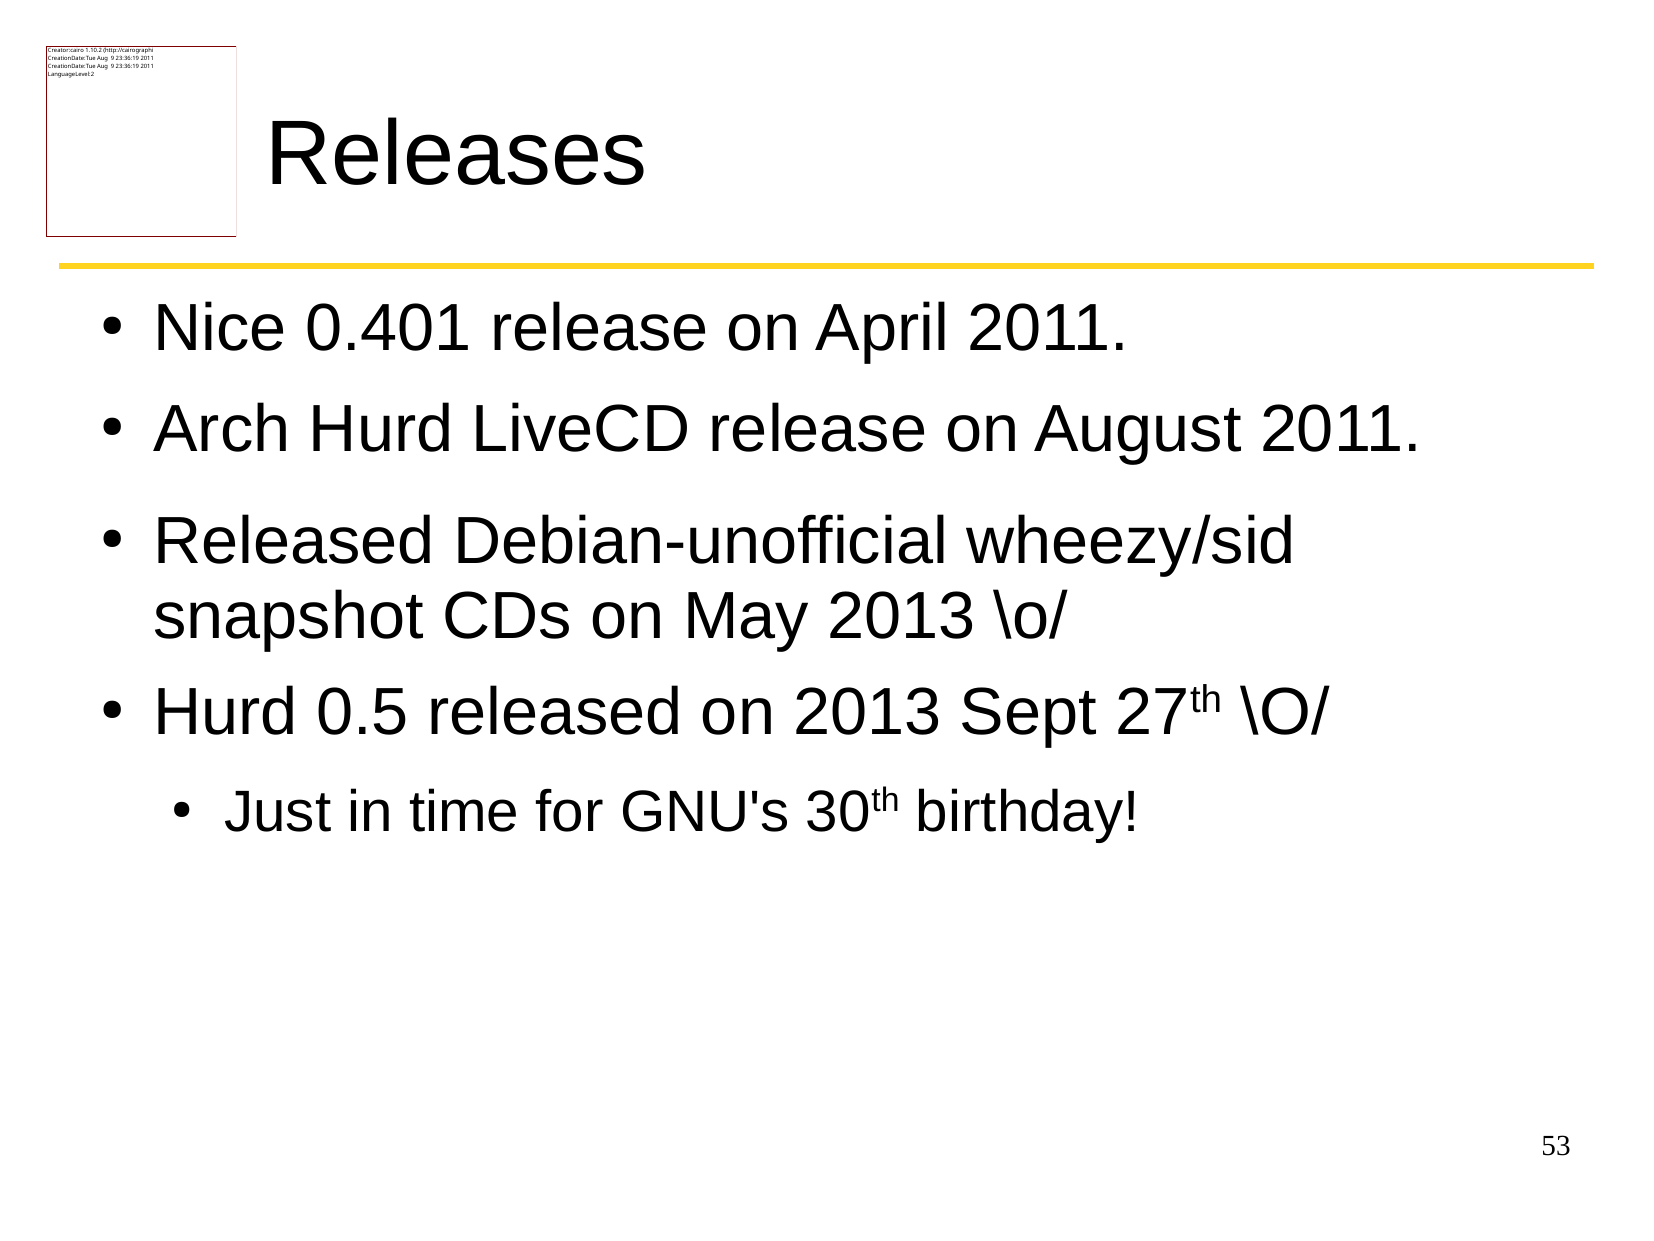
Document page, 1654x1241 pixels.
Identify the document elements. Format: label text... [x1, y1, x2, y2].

title Releases [265, 49, 1571, 257]
list Nice 0.401 release on April 2011. [82, 290, 1571, 390]
list Released Debian-unofficial wheezy/sid snapshot CDs on May 2013 \o/ [82, 502, 1571, 674]
list Hurd 0.5 released on 2013 Sept 27th \O/ Just in time for GNU's 30th birthday! [82, 674, 1571, 1241]
list Arch Hurd LiveCD release on August 2011. [82, 390, 1571, 502]
